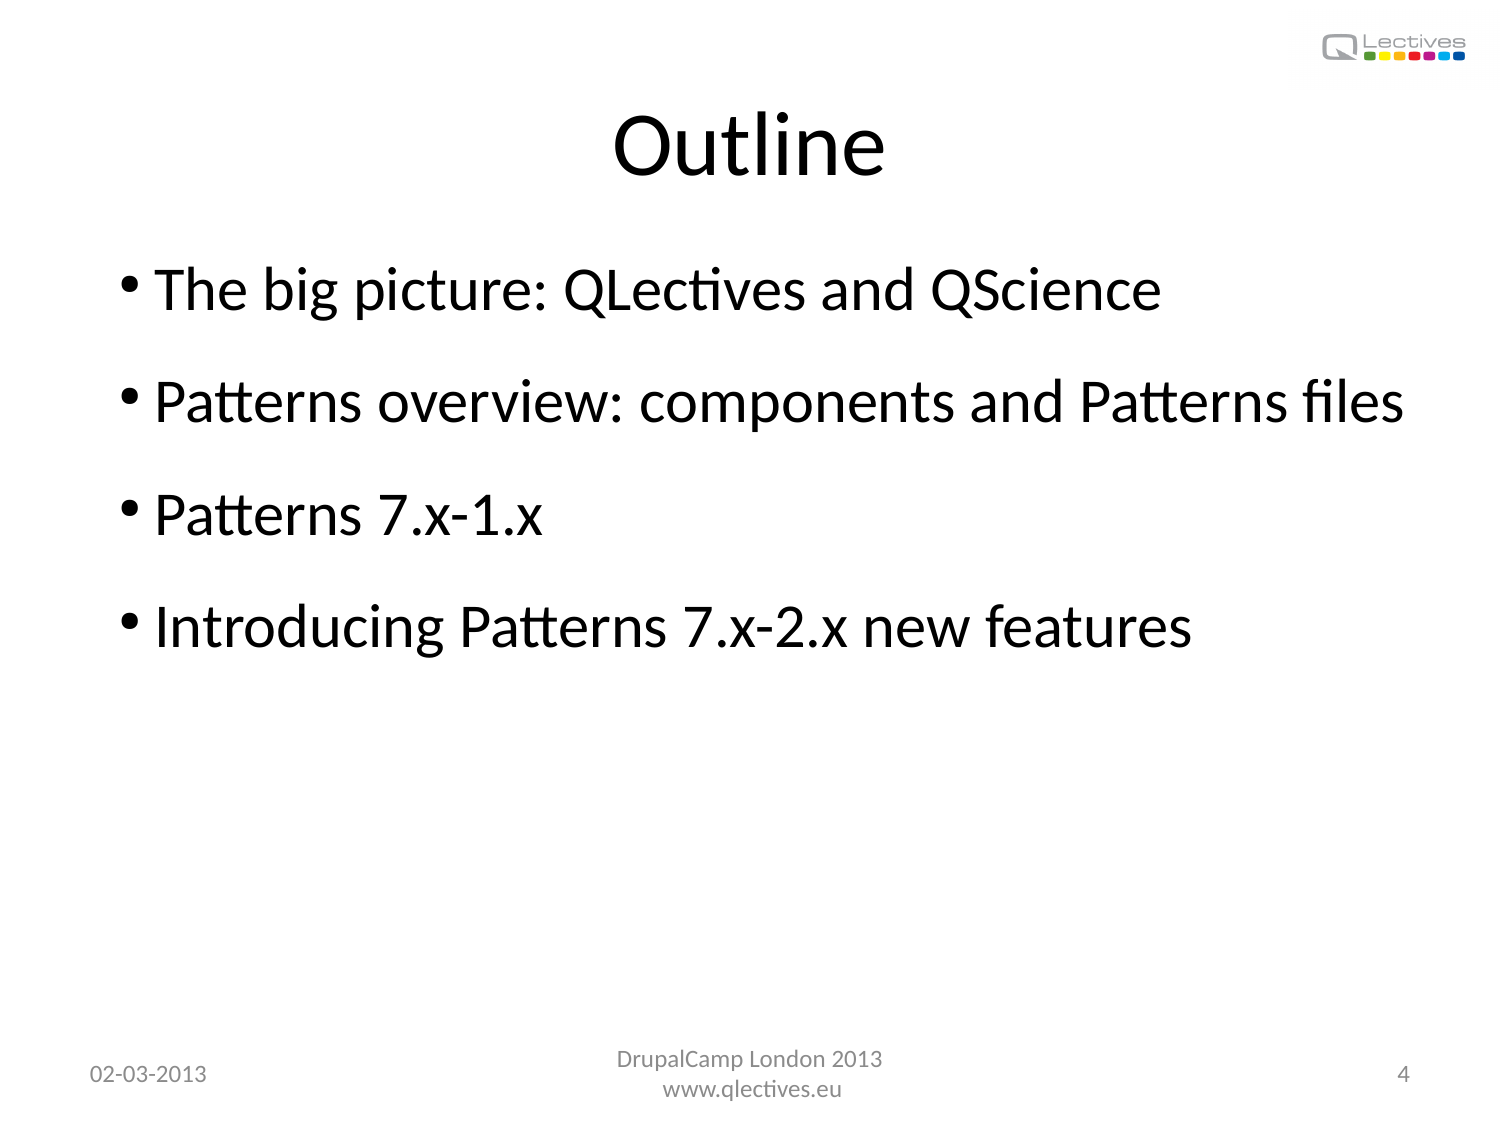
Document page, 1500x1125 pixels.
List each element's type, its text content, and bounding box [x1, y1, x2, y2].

text_box 02-03-2013 [74, 1042, 425, 1103]
text_box <number> [1074, 1042, 1425, 1103]
picture [1288, 9, 1500, 90]
text_box Outline [75, 45, 1425, 233]
text_box DrupalCamp London 2013 www.qlectives.eu [512, 1042, 988, 1103]
text_box The big picture: QLectives and QScience Patterns overview: components and Patterns files Patterns 7.x-1.x Introducing Patterns 7.x-2.x new features [103, 203, 1454, 890]
